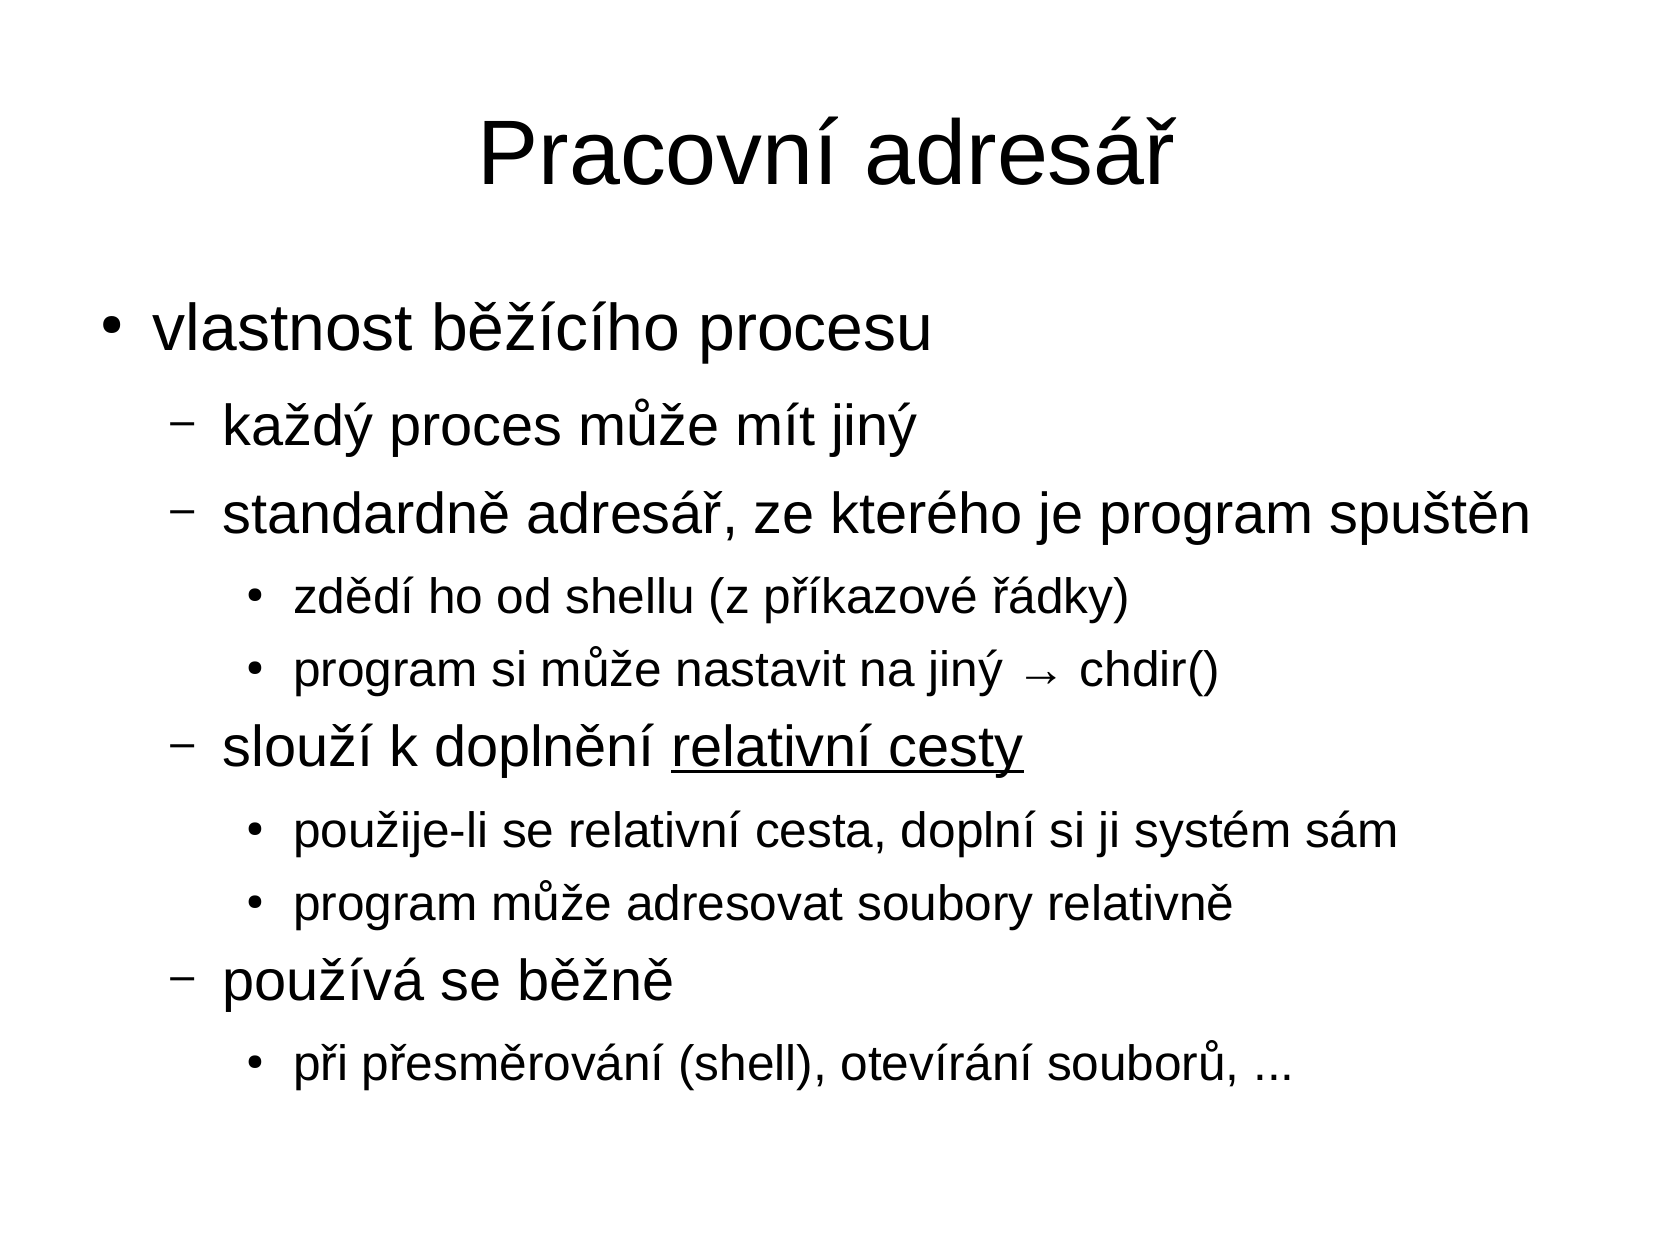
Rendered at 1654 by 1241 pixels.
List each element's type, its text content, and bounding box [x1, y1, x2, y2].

list vlastnost běžícího procesu každý proces může mít jiný standardně adresář, ze kterého je program spuštěn zdědí ho od shellu (z příkazové řádky) program si může nastavit na jiný → chdir() slouží k doplnění relativní cesty použije-li se relativní cesta, doplní si ji systém sám program může adresovat soubory relativně používá se běžně při přesměrování (shell), otevírání souborů, ... [82, 290, 1571, 1098]
title Pracovní adresář [82, 56, 1571, 250]
